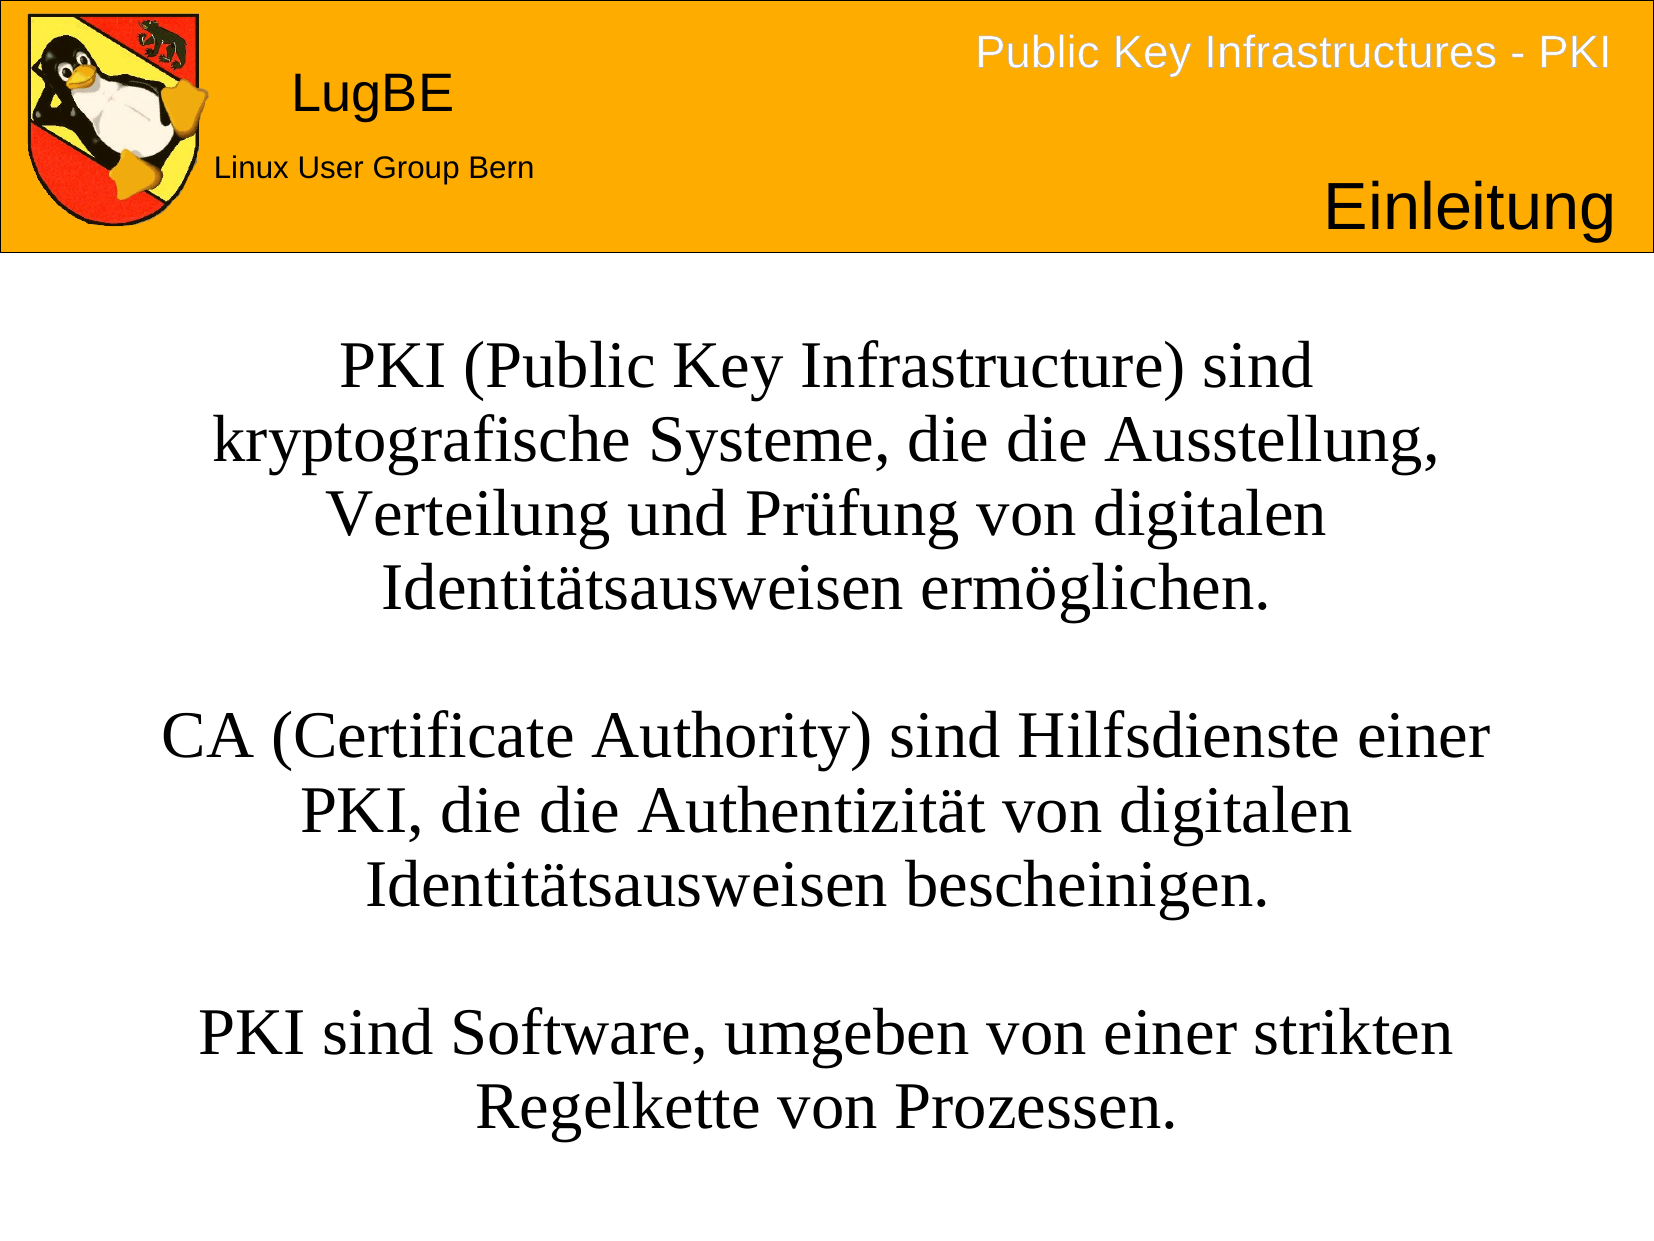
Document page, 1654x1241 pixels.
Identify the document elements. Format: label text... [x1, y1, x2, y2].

title Einleitung [660, 102, 1617, 311]
subtitle PKI (Public Key Infrastructure) sind kryptografische Systeme, die die Ausstellung, Verteilung und Prüfung von digitalen Identitätsausweisen ermöglichen. CA (Certificate Authority) sind Hilfsdienste einer PKI, die die Authentizität von digitalen Identitätsausweisen bescheinigen. PKI sind Software, umgeben von einer strikten Regelkette von Prozessen. [121, 328, 1534, 1143]
